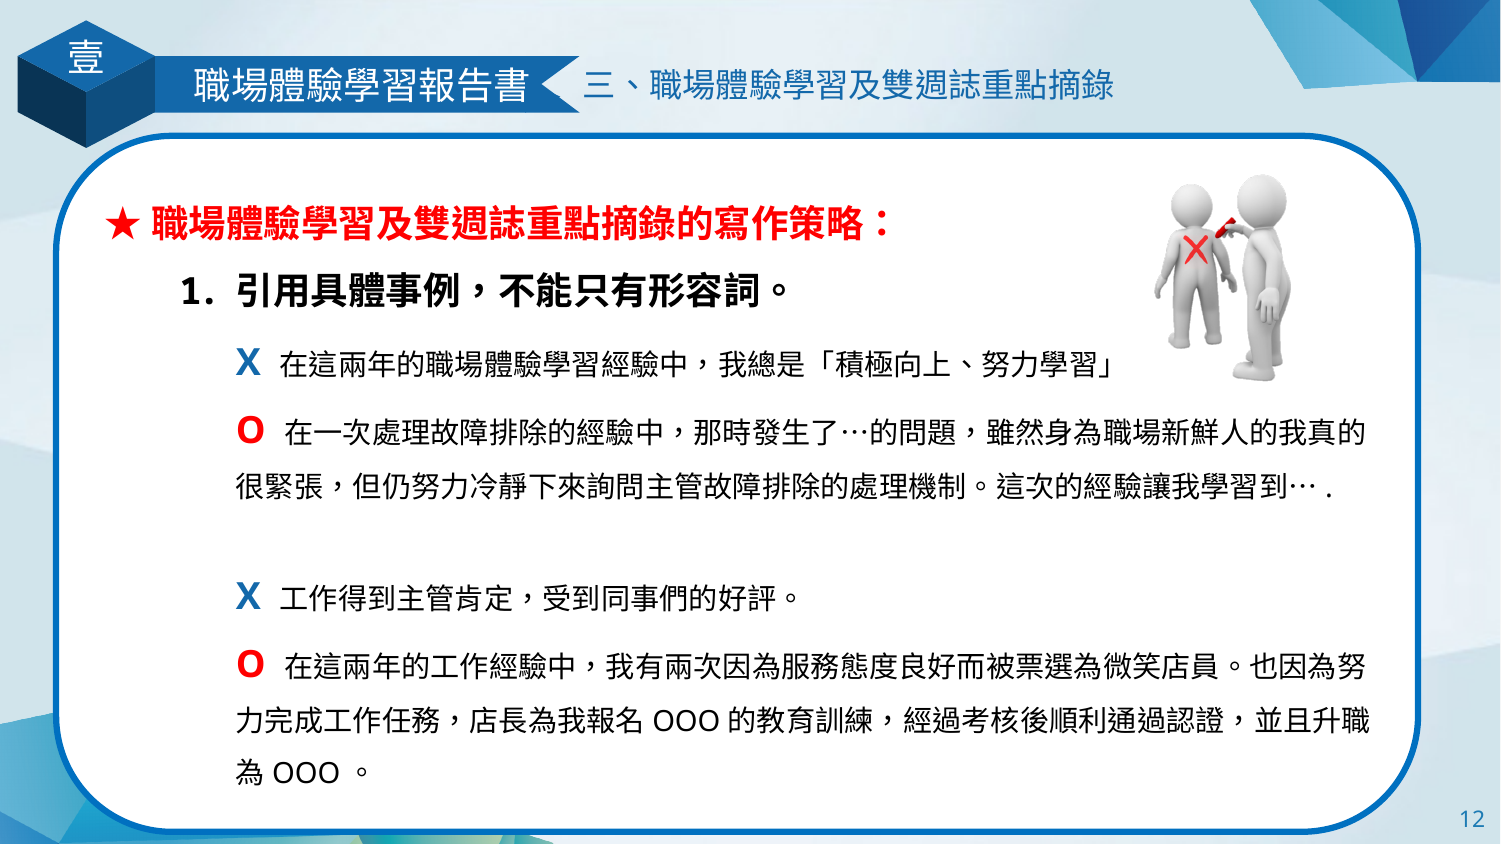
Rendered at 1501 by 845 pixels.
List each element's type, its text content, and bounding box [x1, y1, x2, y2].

text_box 三、職場體驗學習及雙週誌重點摘錄 [523, 65, 1176, 104]
text_box [17, 57, 155, 148]
text_box X 工作得到主管肯定，受到同事們的好評。 O 在這兩年的工作經驗中，我有兩次因為服務態度良好而被票選為微笑店員。也因為努力完成工作任務，店長為我報名OOO的教育訓練，經過考核後順利通過認證，並且升職為OOO。 [86, 549, 1388, 790]
text_box [525, 104, 545, 113]
text_box 職場體驗學習報告書 [527, 104, 580, 113]
text_box 壹 [17, 20, 155, 92]
picture [0, 0, 1501, 844]
text_box 12 [1458, 804, 1501, 832]
text_box 職場體驗學習報告書 [155, 56, 580, 113]
text_box X 在這兩年的職場體驗學習經驗中，我總是「積極向上、努力學習」 O 在一次處理故障排除的經驗中，那時發生了…的問題，雖然身為職場新鮮人的我真的很緊張，但仍努力冷靜下來詢問主管故障排除的處理機制。這次的經驗讓我學習到…. [86, 315, 1388, 504]
text_box ★職場體驗學習及雙週誌重點摘錄的寫作策略： 引用具體事例，不能只有形容詞。 [56, 135, 1419, 832]
